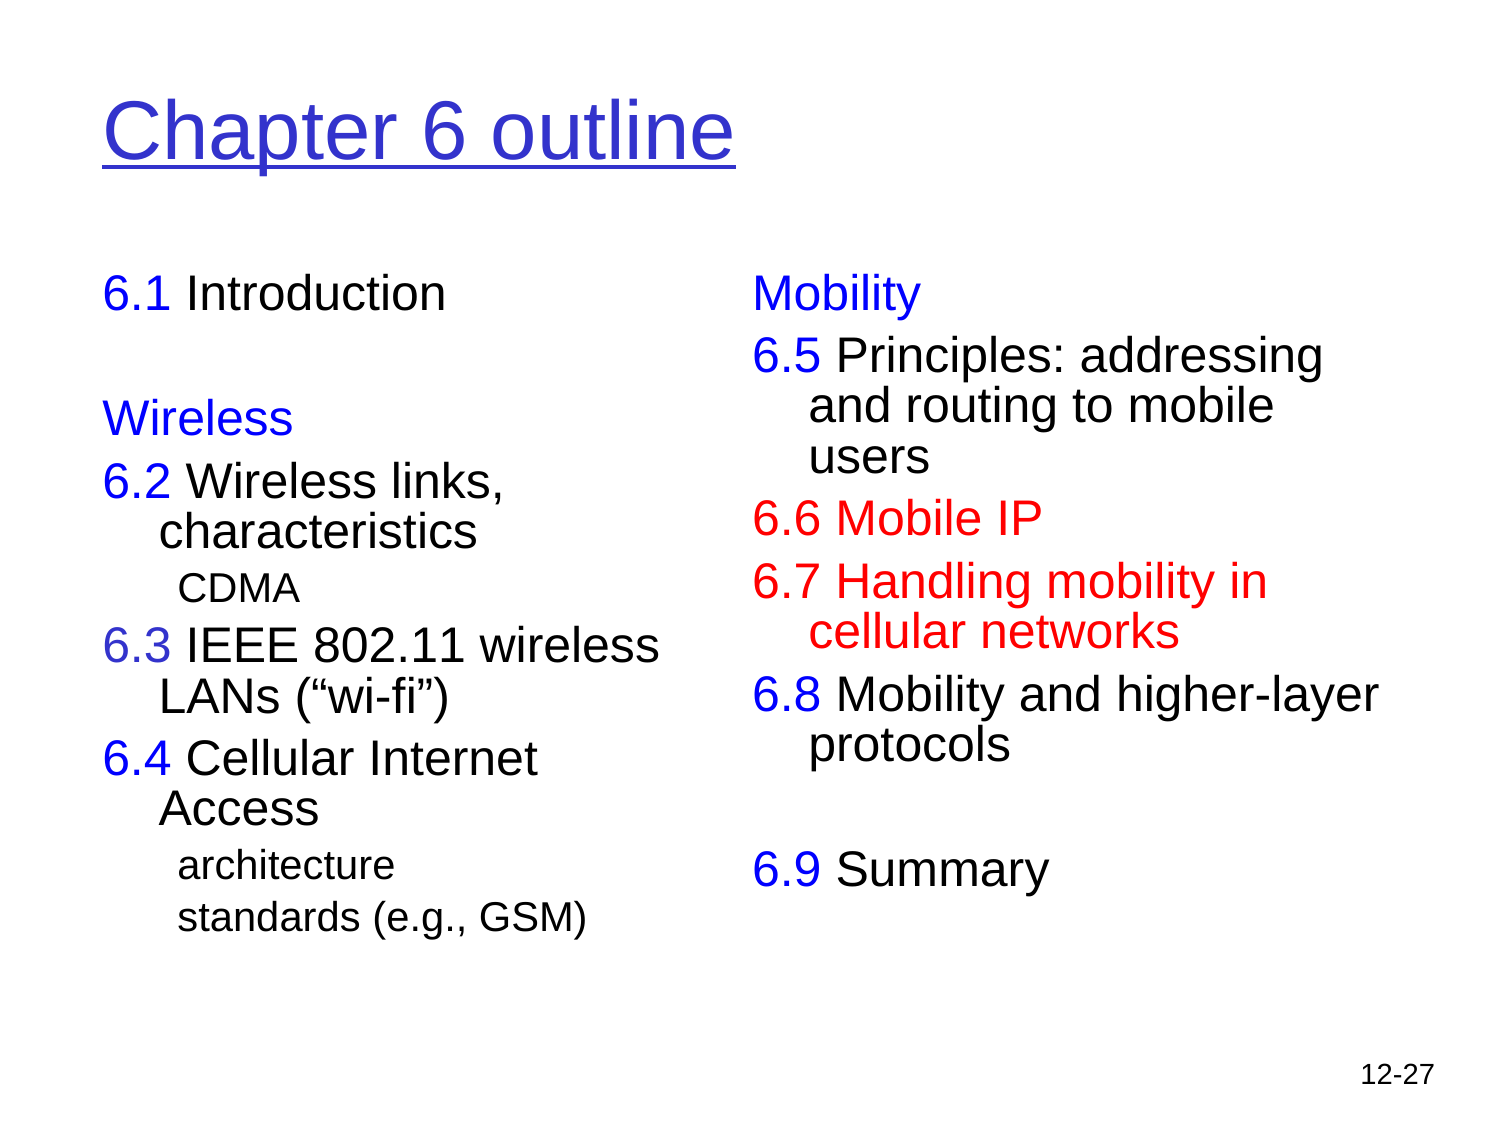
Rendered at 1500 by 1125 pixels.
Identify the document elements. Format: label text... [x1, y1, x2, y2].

list Mobility 6.5 Principles: addressing and routing to mobile users 6.6 Mobile IP 6.7 Handling mobility in cellular networks 6.8 Mobility and higher-layer protocols 6.9 Summary [737, 262, 1403, 1026]
title Chapter 6 outline [87, 37, 1363, 225]
list 6.1 Introduction Wireless 6.2 Wireless links, characteristics CDMA 6.3 IEEE 802.11 wireless LANs (“wi-fi”) 6.4 Cellular Internet Access architecture standards (e.g., GSM) [87, 262, 713, 1026]
